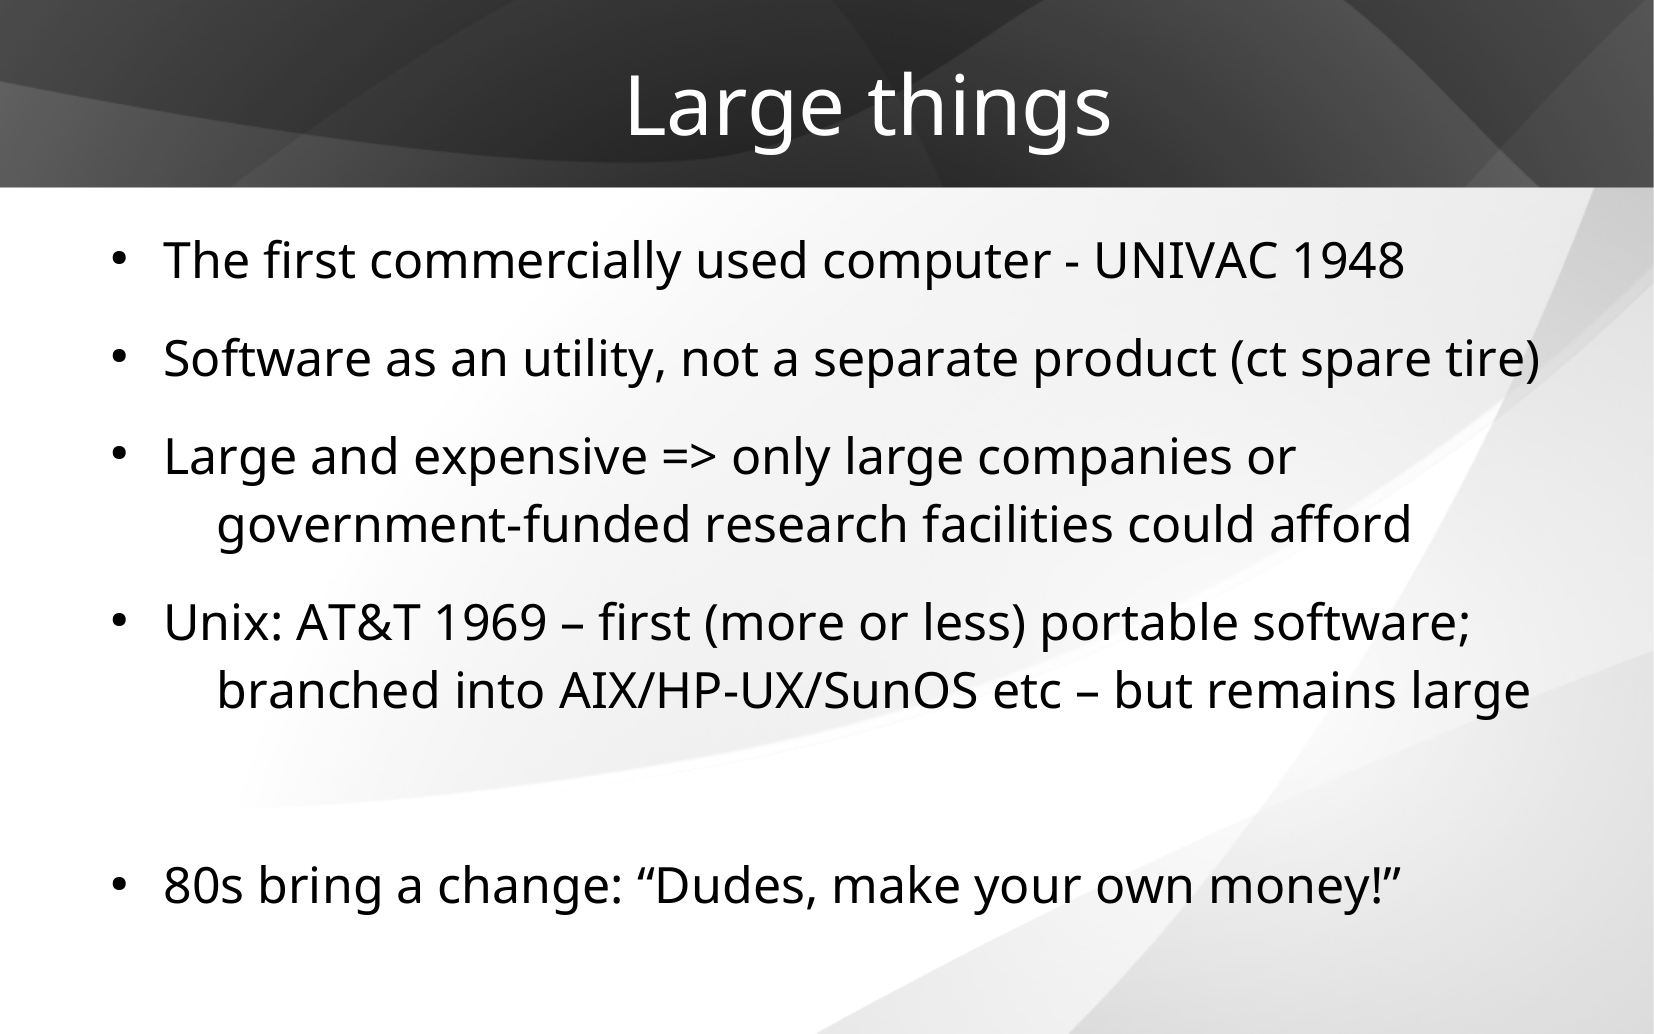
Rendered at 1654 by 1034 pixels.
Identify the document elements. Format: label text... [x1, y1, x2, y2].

list The first commercially used computer - UNIVAC 1948 Software as an utility, not a separate product (ct spare tire) Large and expensive => only large companies or government-funded research facilities could afford Unix: AT&T 1969 – first (more or less) portable software; branched into AIX/HP-UX/SunOS etc – but remains large 80s bring a change: “Dudes, make your own money!” [75, 225, 1613, 1013]
picture [0, 0, 1654, 1034]
title Large things [124, 0, 1613, 208]
